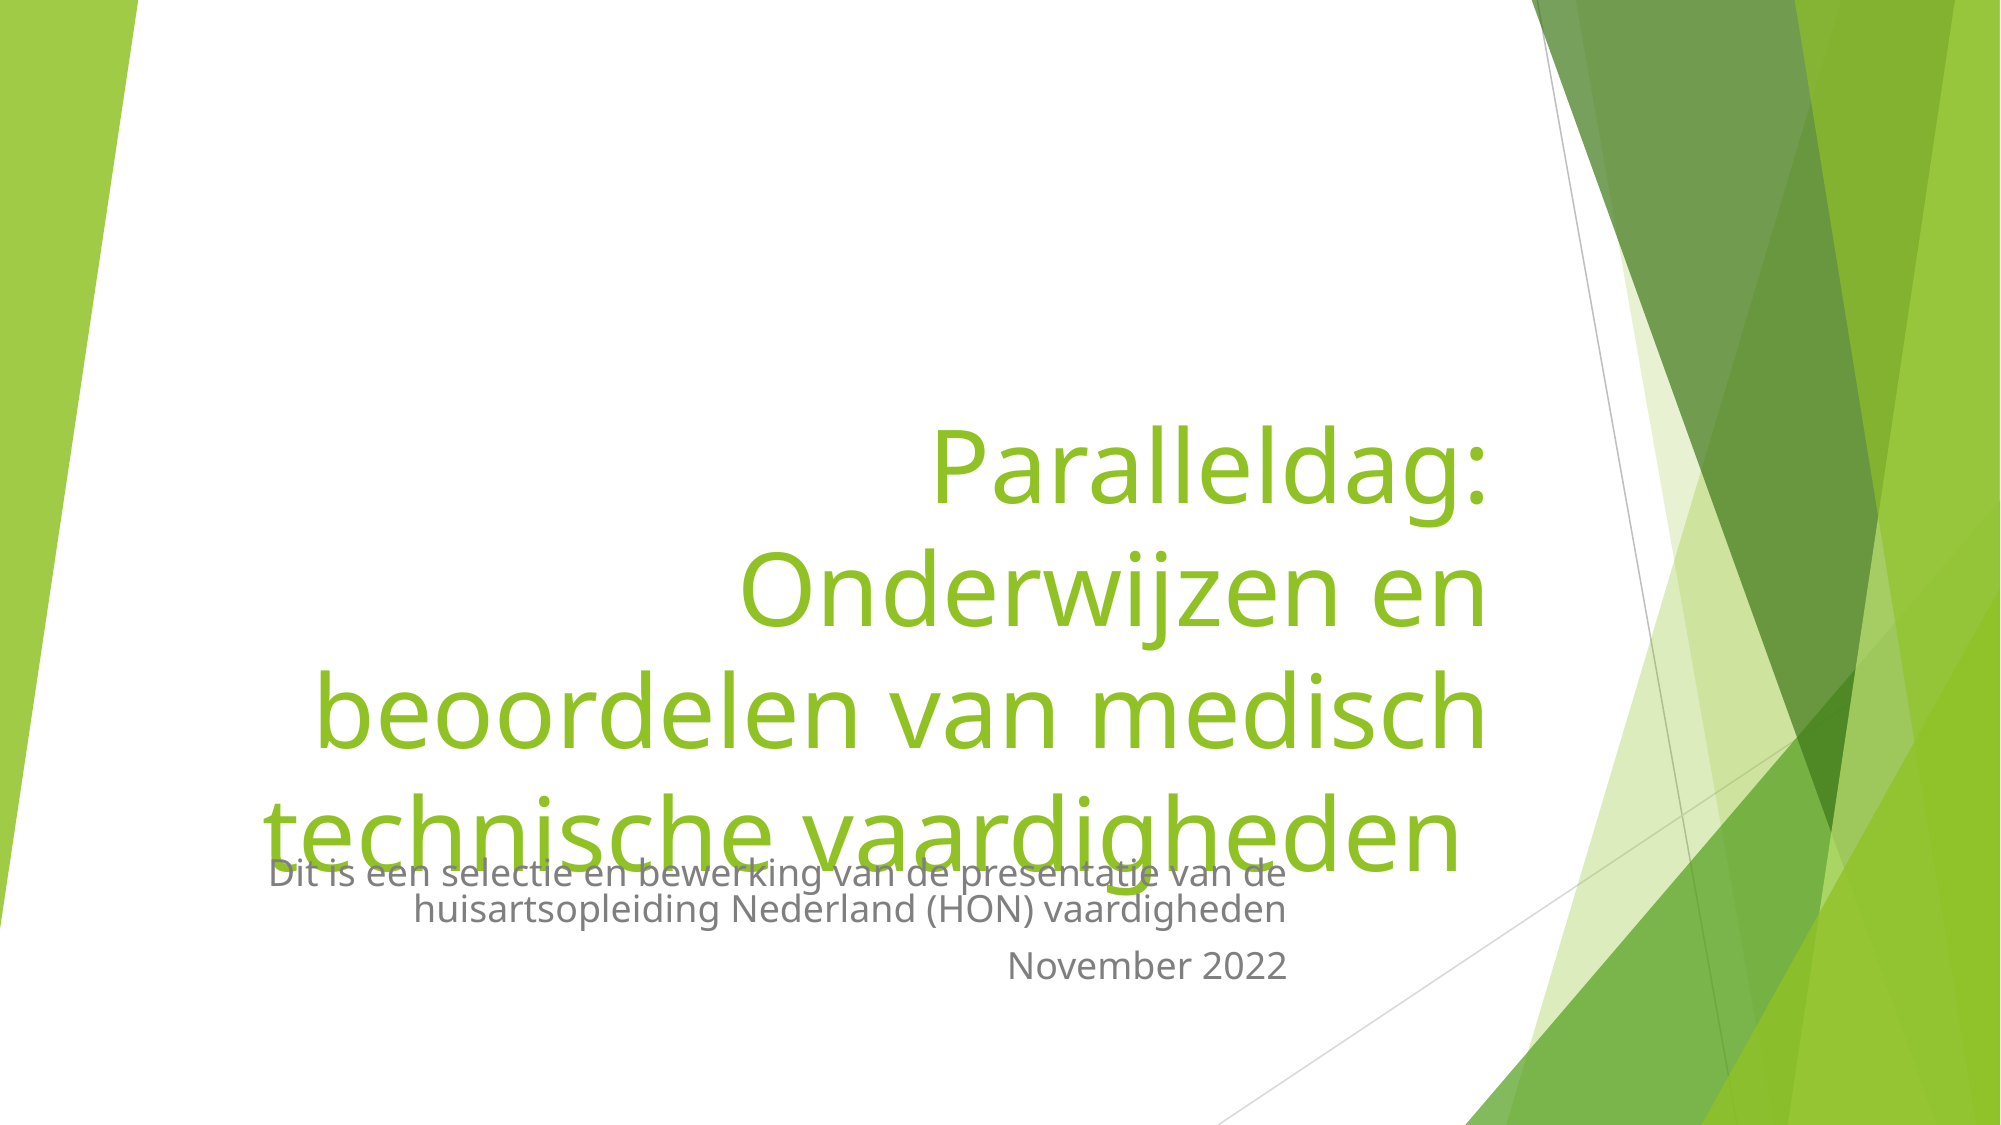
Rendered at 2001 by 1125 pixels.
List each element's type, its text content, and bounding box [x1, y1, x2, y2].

subtitle Dit is een selectie en bewerking van de presentatie van de huisartsopleiding Nederland (HON) vaardigheden November 2022 [252, 784, 1552, 1057]
title Paralleldag: Onderwijzen en beoordelen van medisch technische vaardigheden [247, 394, 1565, 665]
